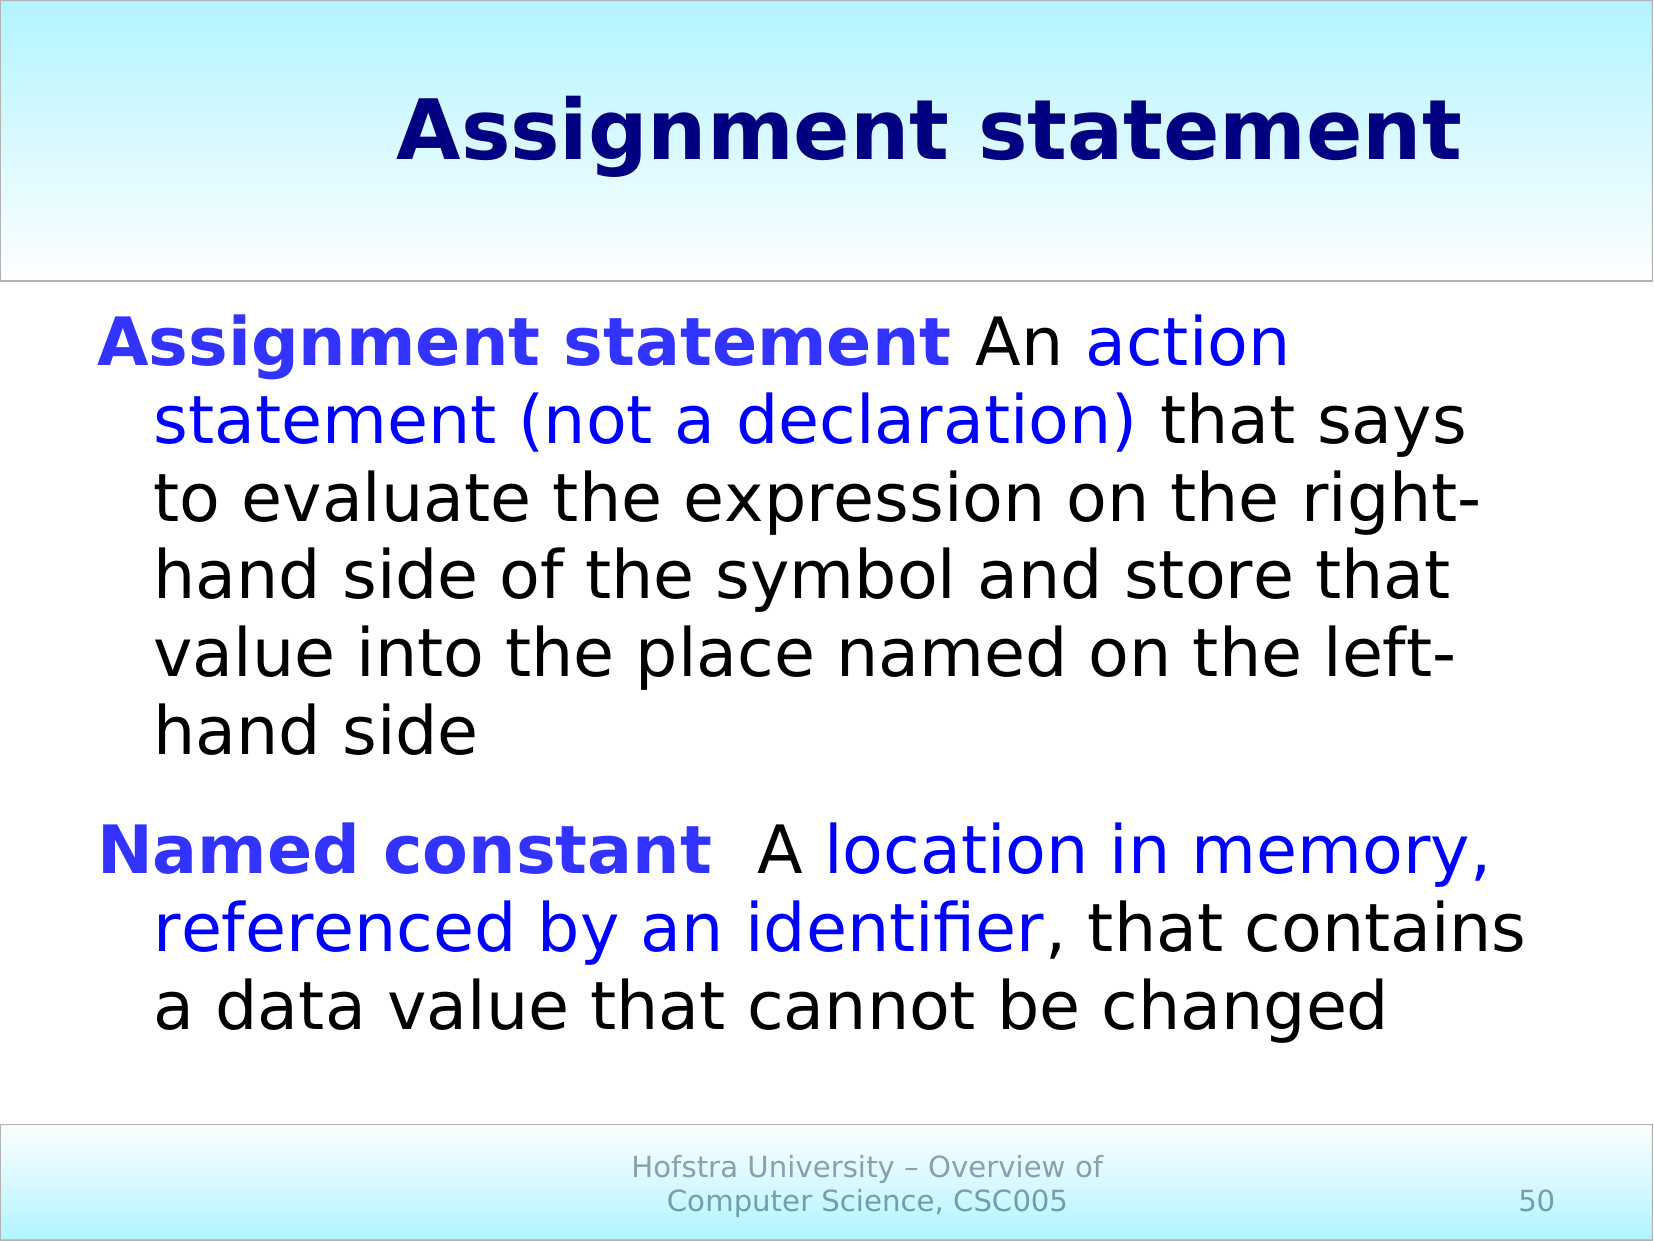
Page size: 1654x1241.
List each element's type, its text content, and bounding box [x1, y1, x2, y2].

list Assignment statement An action statement (not a declaration) that says to evaluate the expression on the right-hand side of the symbol and store that value into the place named on the left-hand side Named constant A location in memory, referenced by an identifier, that contains a data value that cannot be changed [82, 295, 1571, 1241]
title Assignment statement [247, 27, 1612, 235]
